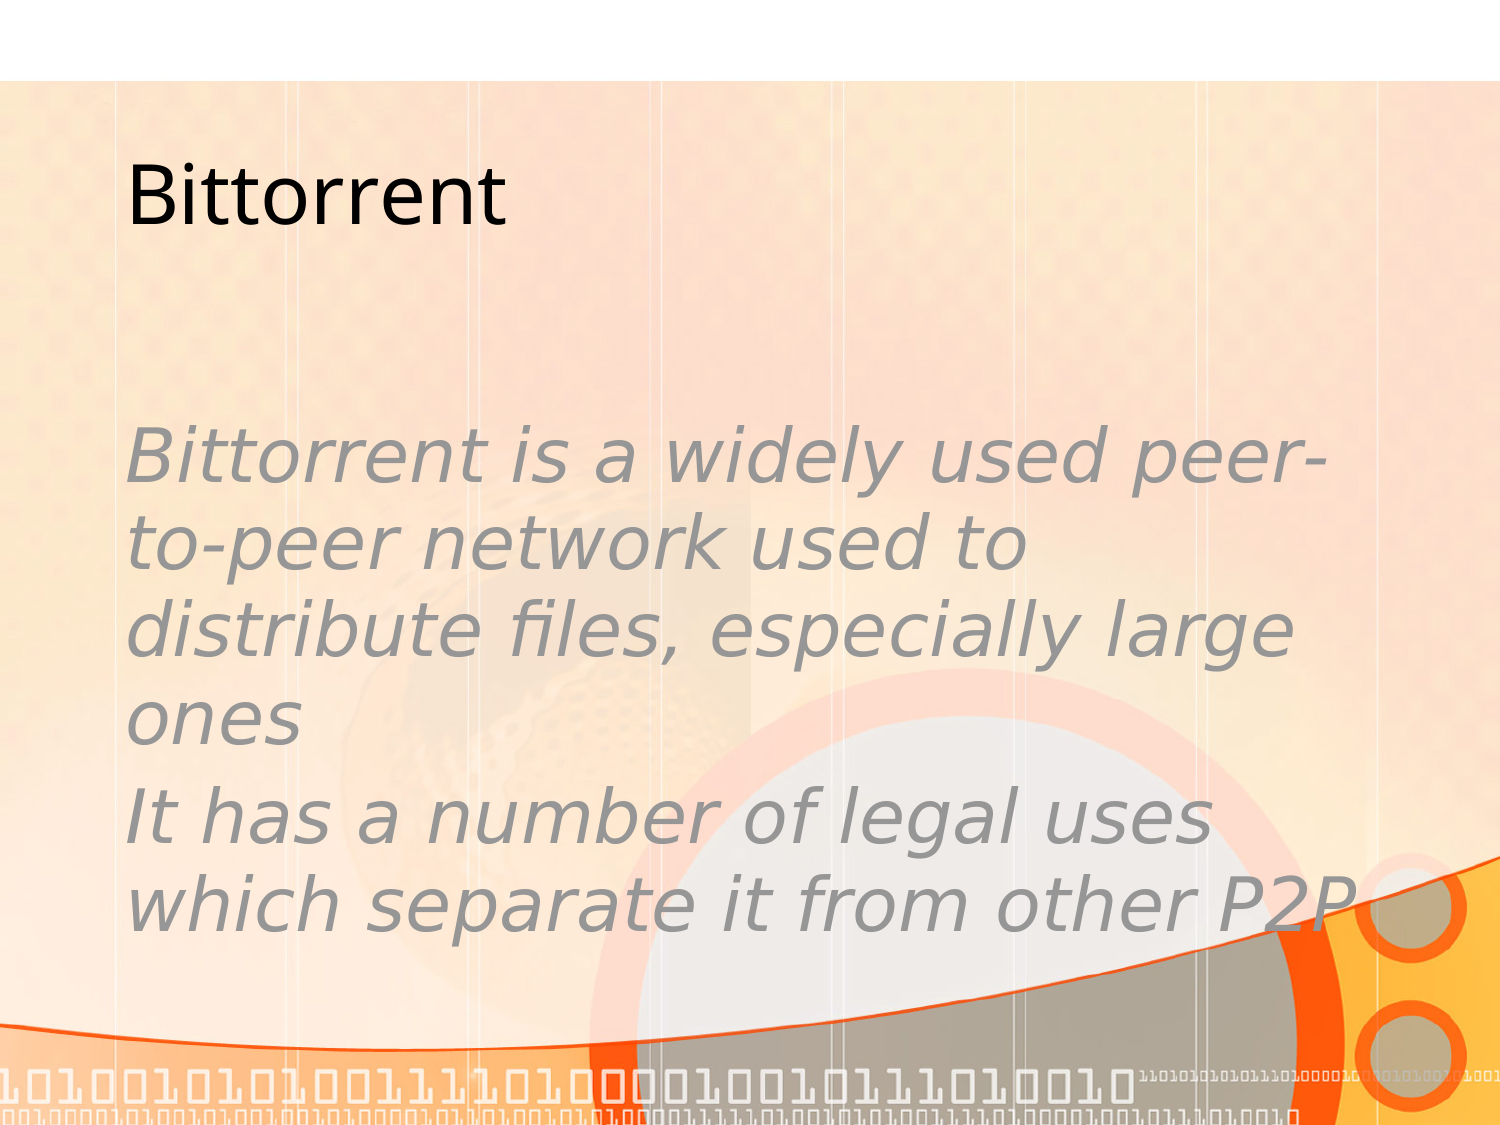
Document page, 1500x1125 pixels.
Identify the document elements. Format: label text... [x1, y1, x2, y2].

subtitle Bittorrent is a widely used peer-to-peer network used to distribute files, especially large ones It has a number of legal uses which separate it from other P2P [125, 363, 1388, 999]
picture [0, 0, 1500, 1125]
title Bittorrent [125, 84, 1388, 300]
